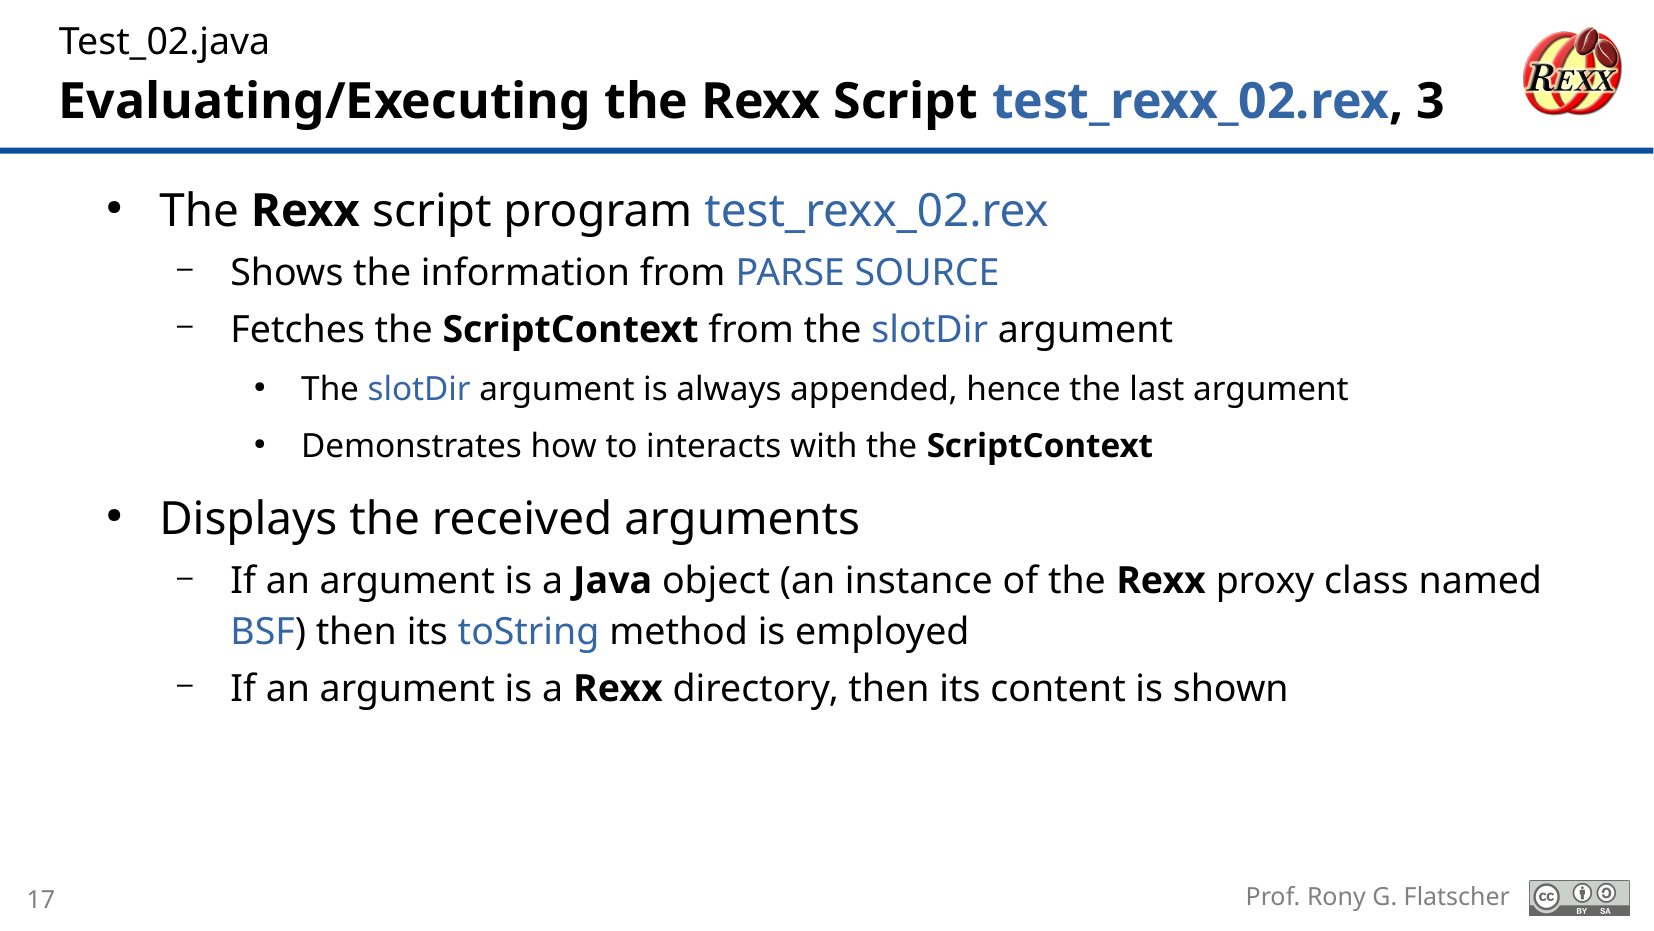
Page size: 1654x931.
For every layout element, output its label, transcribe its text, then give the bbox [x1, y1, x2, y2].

title Test_02.java Evaluating/Executing the Rexx Script test_rexx_02.rex, 3 [0, 0, 1625, 148]
list The Rexx script program test_rexx_02.rex Shows the information from PARSE SOURCE Fetches the ScriptContext from the slotDir argument The slotDir argument is always appended, hence the last argument Demonstrates how to interacts with the ScriptContext Displays the received arguments If an argument is a Java object (an instance of the Rexx proxy class named BSF) then its toString method is employed If an argument is a Rexx directory, then its content is shown [88, 177, 1577, 857]
